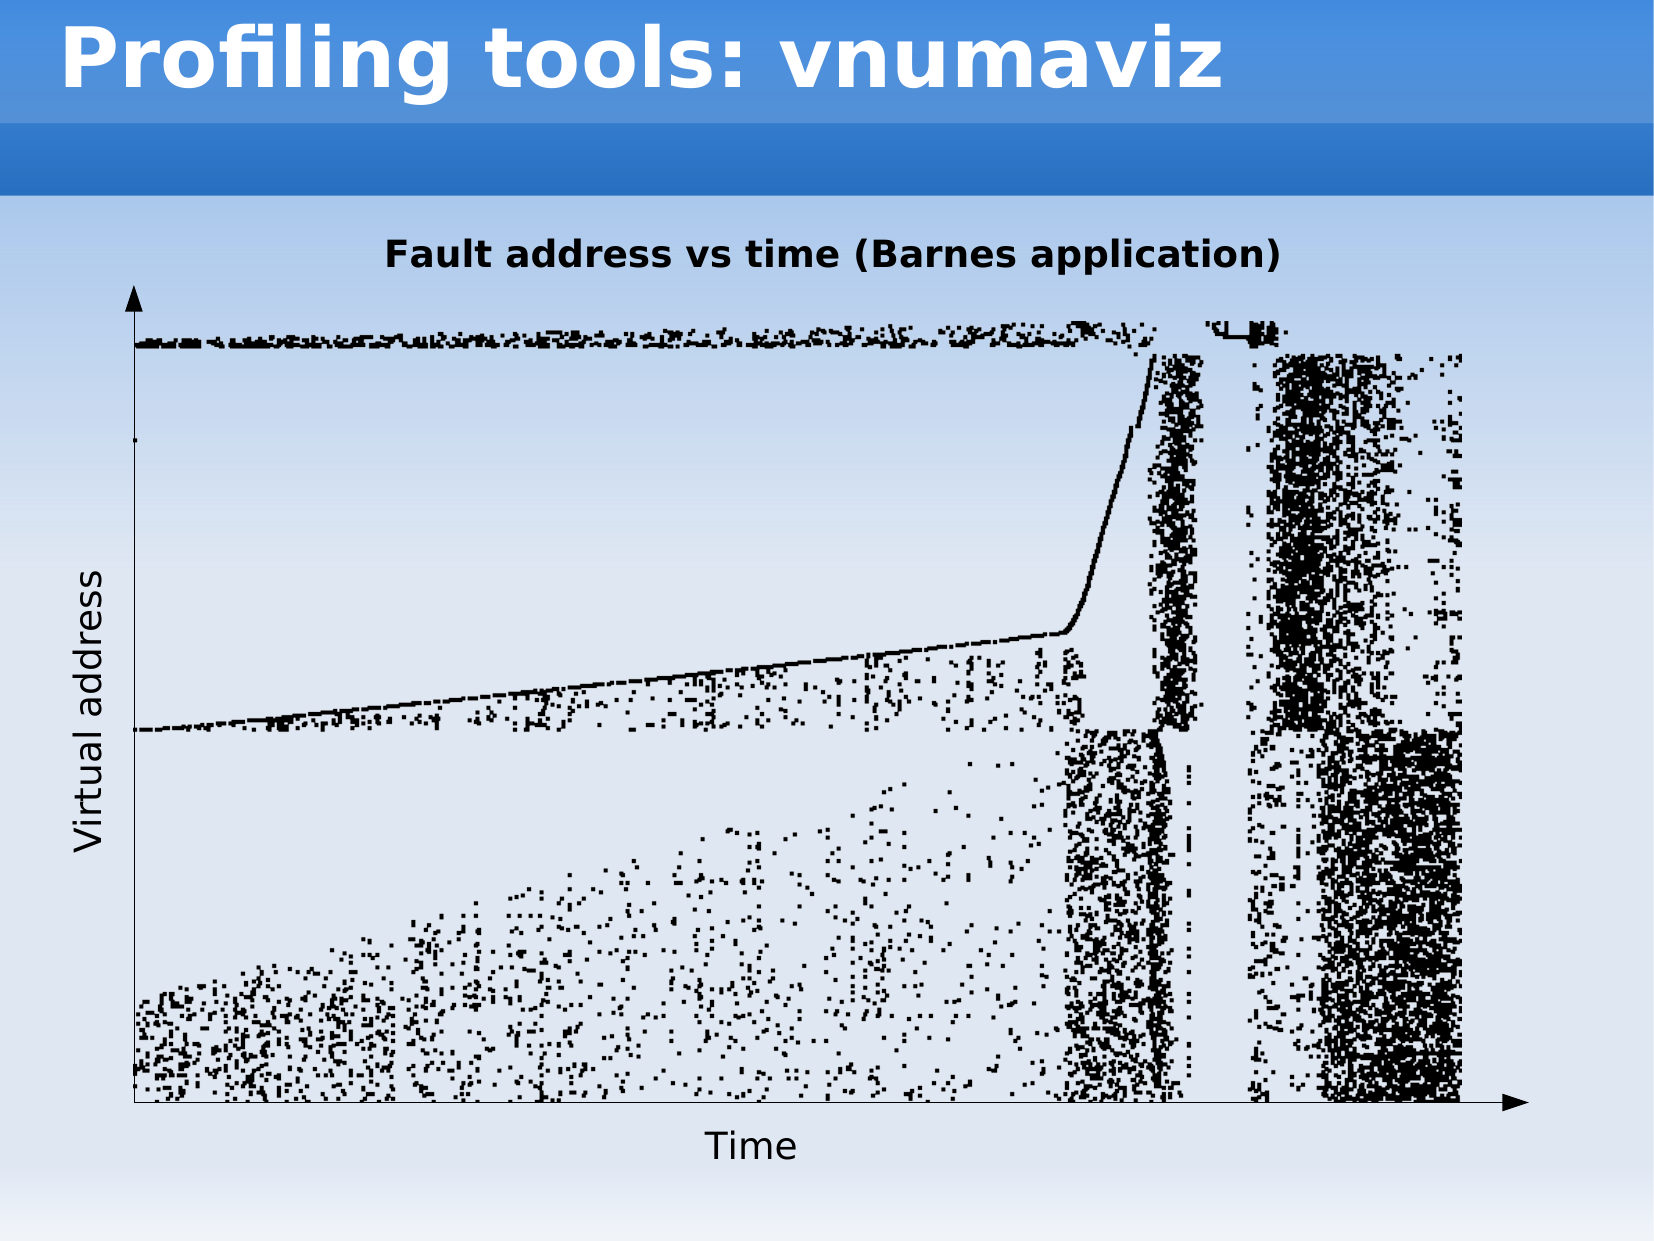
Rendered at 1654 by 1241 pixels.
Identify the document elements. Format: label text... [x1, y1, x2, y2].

text_box Fault address vs time (Barnes application) [369, 225, 1281, 284]
title Profiling tools: vnumaviz [59, 7, 1595, 111]
text_box Virtual address [58, 561, 118, 869]
text_box Time [690, 1117, 811, 1176]
picture [0, 0, 1654, 1241]
